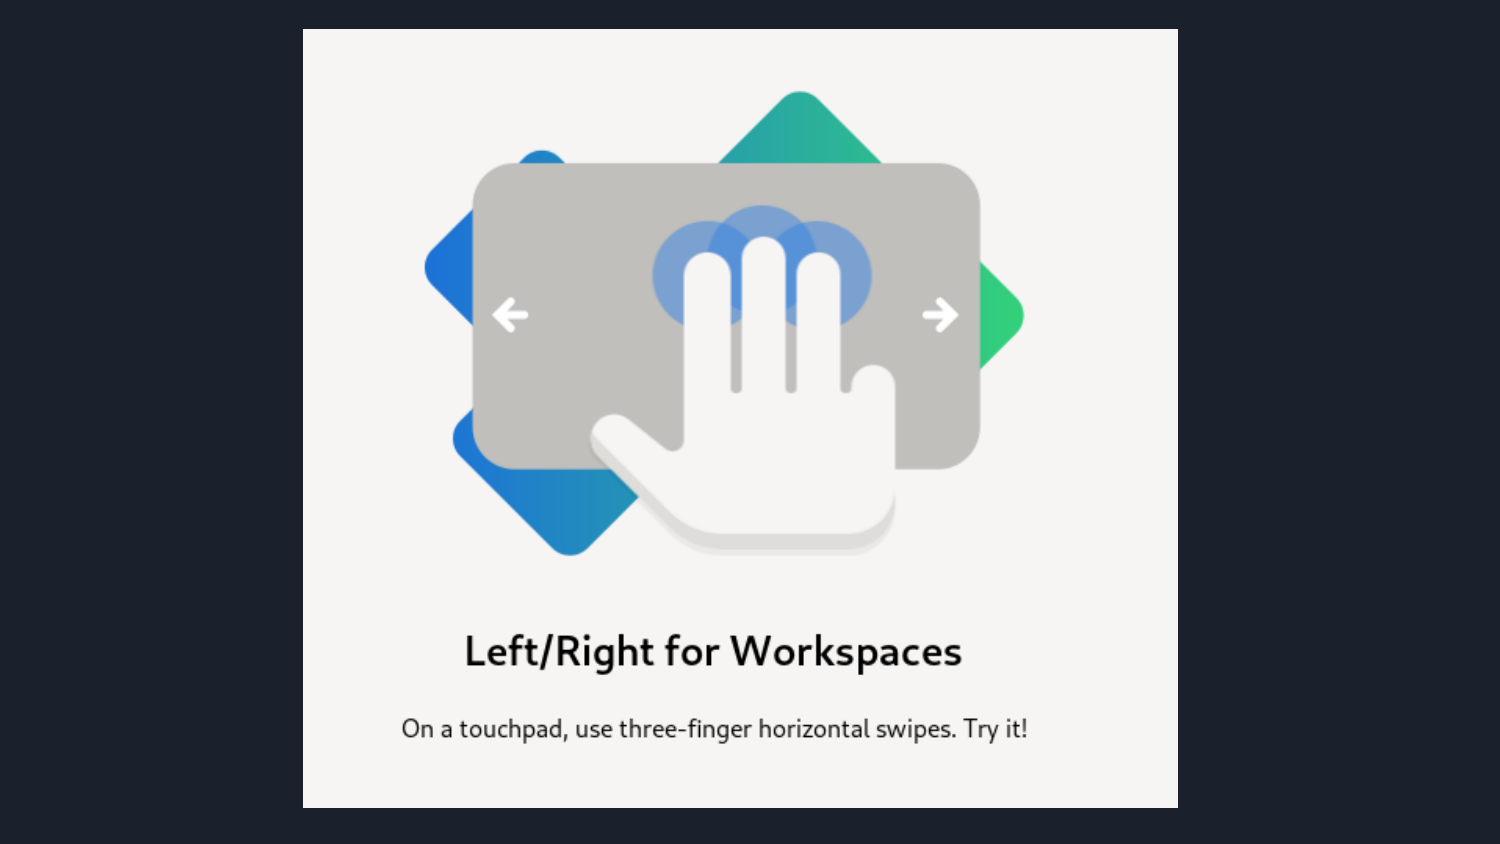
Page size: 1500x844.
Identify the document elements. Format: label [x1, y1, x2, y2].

picture [303, 29, 1178, 808]
